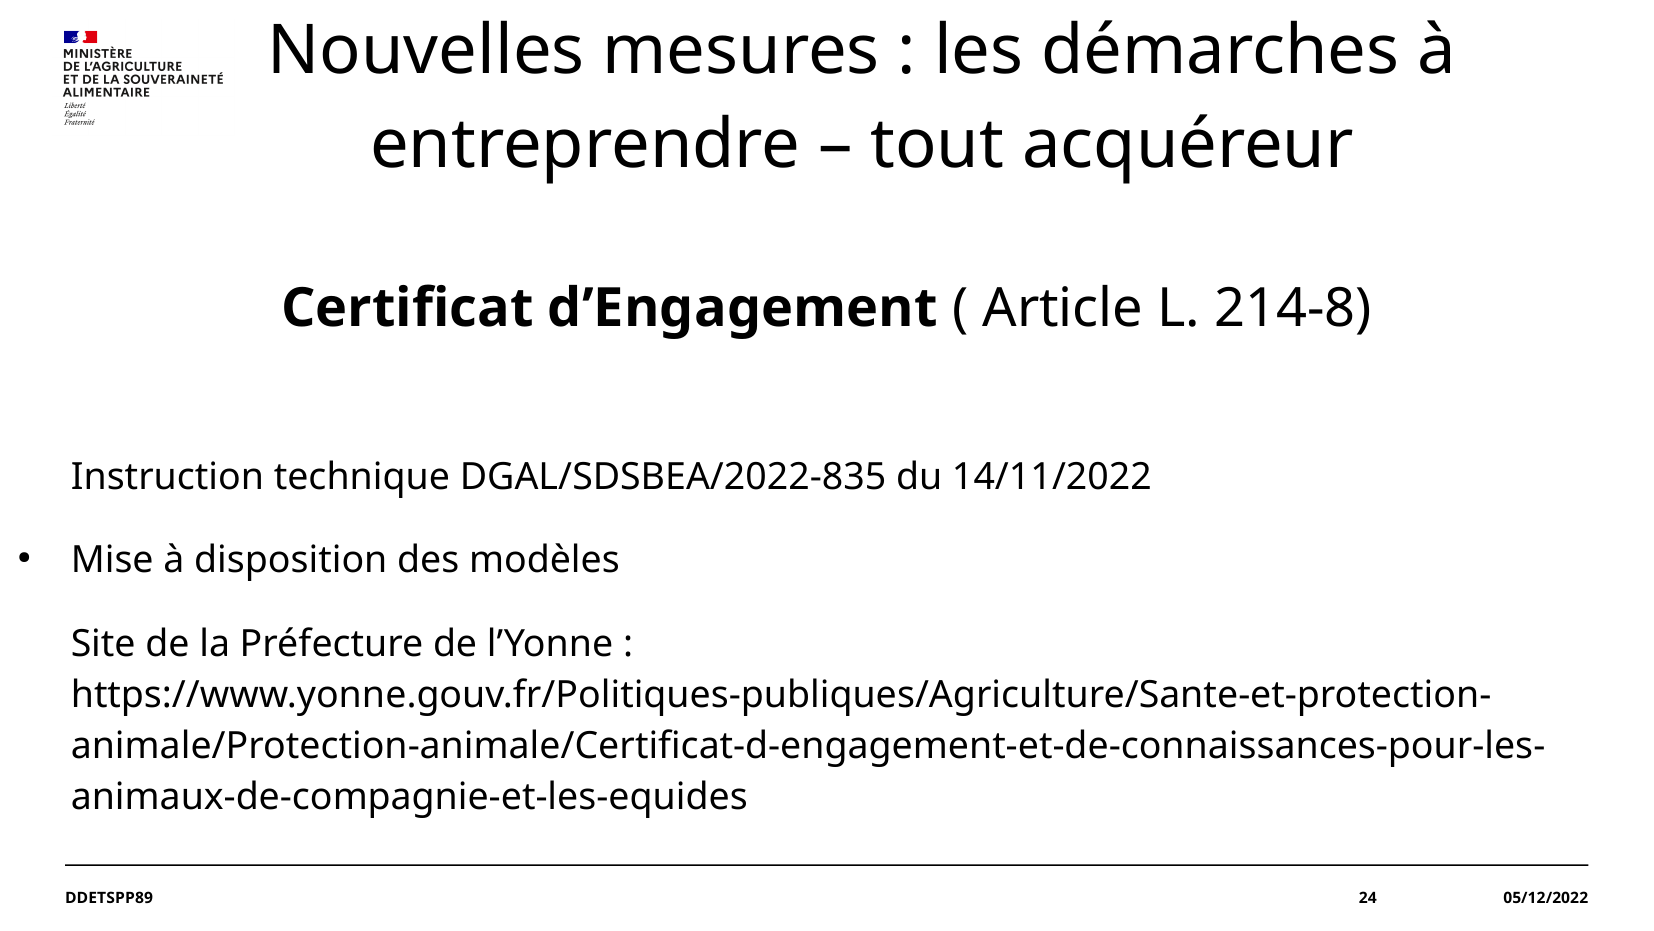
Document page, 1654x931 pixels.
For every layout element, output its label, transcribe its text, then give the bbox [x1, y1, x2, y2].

slide_number 24 [1132, 864, 1377, 931]
list Instruction technique DGAL/SDSBEA/2022-835 du 14/11/2022 Mise à disposition des modèles Site de la Préfecture de l’Yonne : https://www.yonne.gouv.fr/Politiques-publiques/Agriculture/Sante-et-protection-animale/Protection-animale/Certificat-d-engagement-et-de-connaissances-pour-les-animaux-de-compagnie-et-les-equides [0, 383, 1654, 857]
title Nouvelles mesures : les démarches à entreprendre – tout acquéreur [0, 0, 1654, 168]
title Certificat d’Engagement ( Article L. 214-8) [29, 236, 1625, 375]
slide_number 05/12/2022 [1377, 864, 1589, 931]
footer DDETSPP89 [65, 864, 1132, 931]
